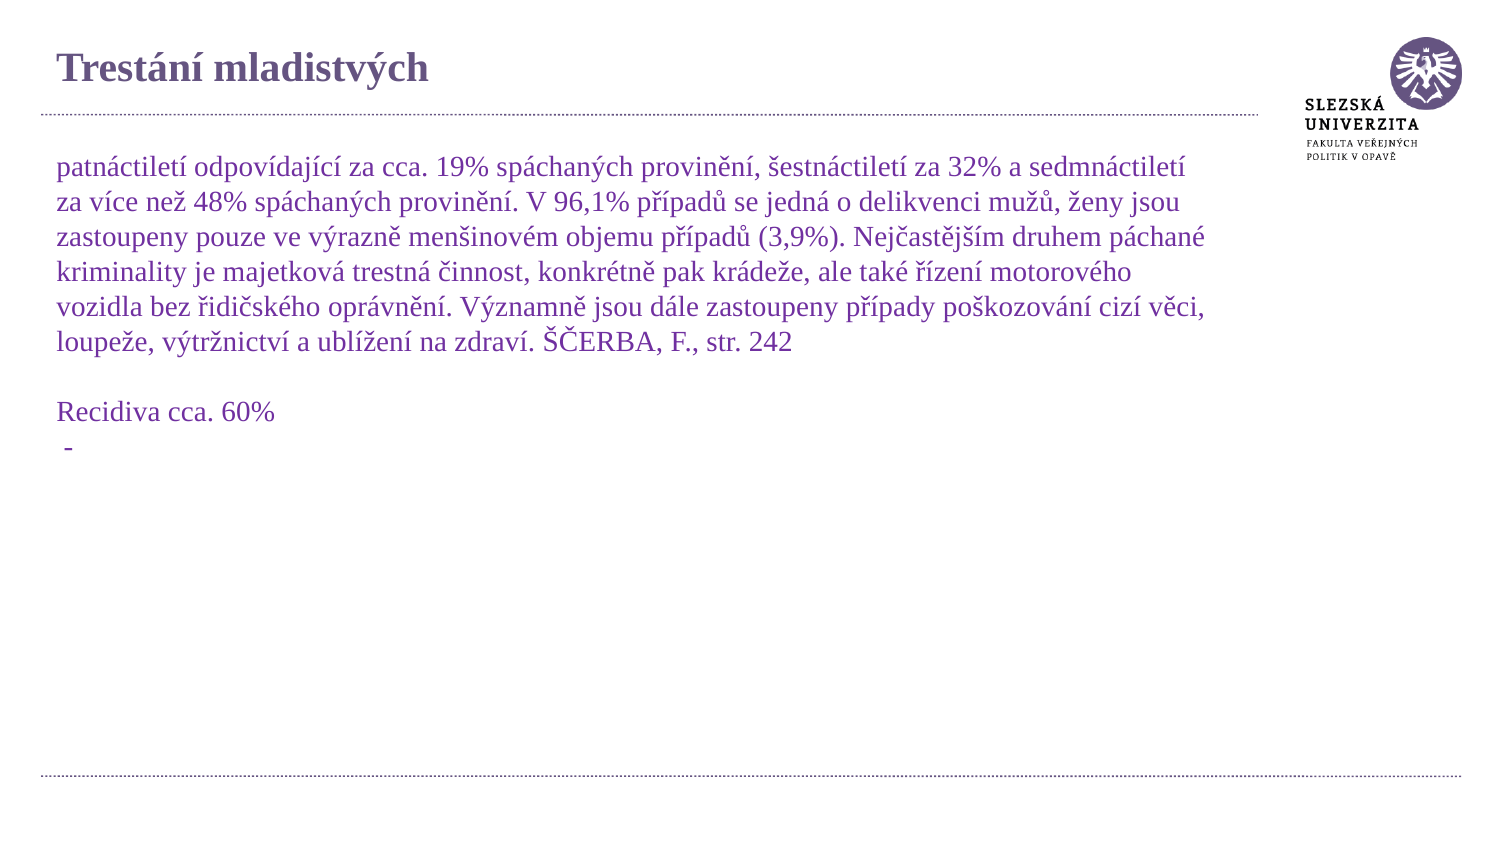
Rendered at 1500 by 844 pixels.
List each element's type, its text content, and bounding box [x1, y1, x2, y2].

text_box patnáctiletí odpovídající za cca. 19% spáchaných provinění, šestnáctiletí za 32% a sedmnáctiletí za více než 48% spáchaných provinění. V 96,1% případů se jedná o delikvenci mužů, ženy jsou zastoupeny pouze ve výrazně menšinovém objemu případů (3,9%). Nejčastějším druhem páchané kriminality je majetková trestná činnost, konkrétně pak krádeže, ale také řízení motorového vozidla bez řidičského oprávnění. Významně jsou dále zastoupeny případy poškozování cizí věci, loupeže, výtržnictví a ublížení na zdraví. ŠČERBA, F., str. 242 Recidiva cca. 60% - [41, 139, 1226, 473]
title Trestání mladistvých [41, 32, 1325, 116]
